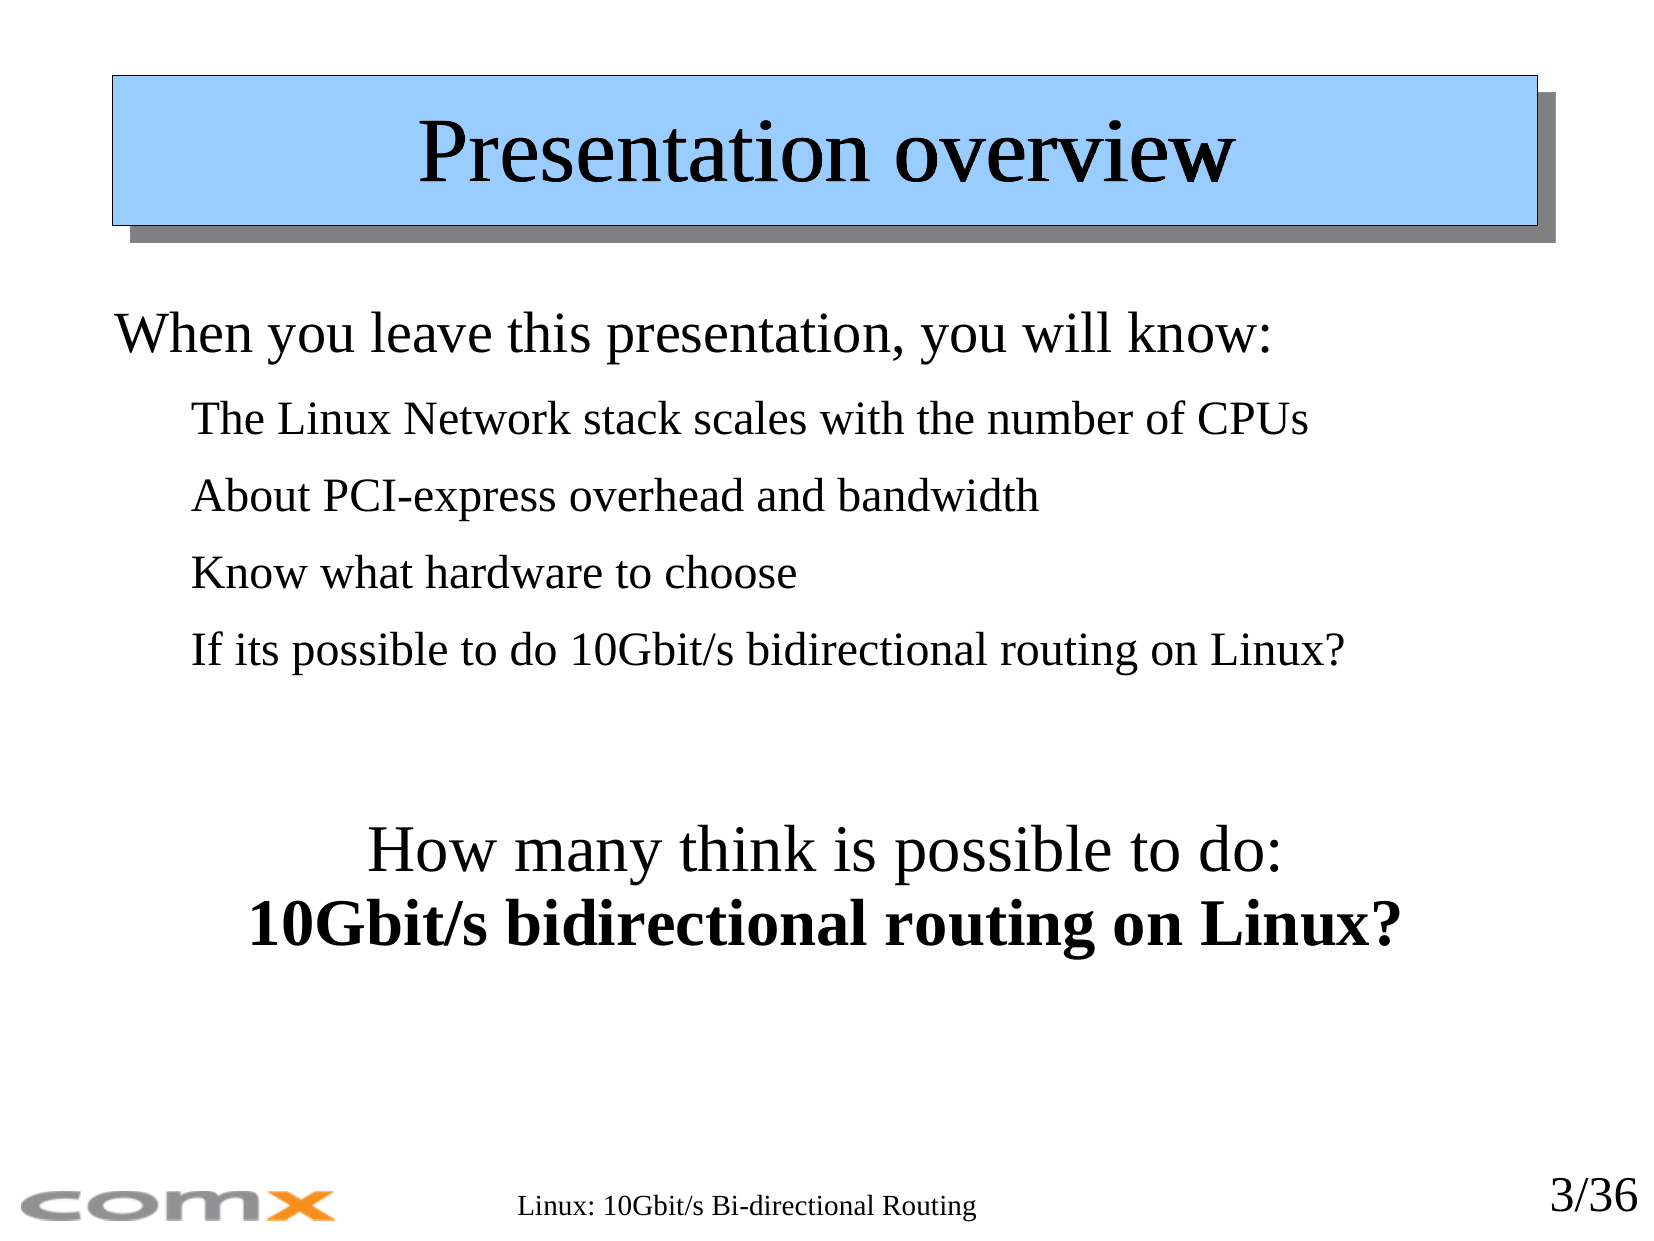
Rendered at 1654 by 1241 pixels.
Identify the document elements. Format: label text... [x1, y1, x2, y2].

title Presentation overview [116, 75, 1538, 226]
list When you leave this presentation, you will know: The Linux Network stack scales with the number of CPUs About PCI-express overhead and bandwidth Know what hardware to choose If its possible to do 10Gbit/s bidirectional routing on Linux? [96, 300, 1558, 869]
text_box How many think is possible to do: 10Gbit/s bidirectional routing on Linux? [133, 796, 1521, 1062]
picture [21, 1191, 335, 1221]
